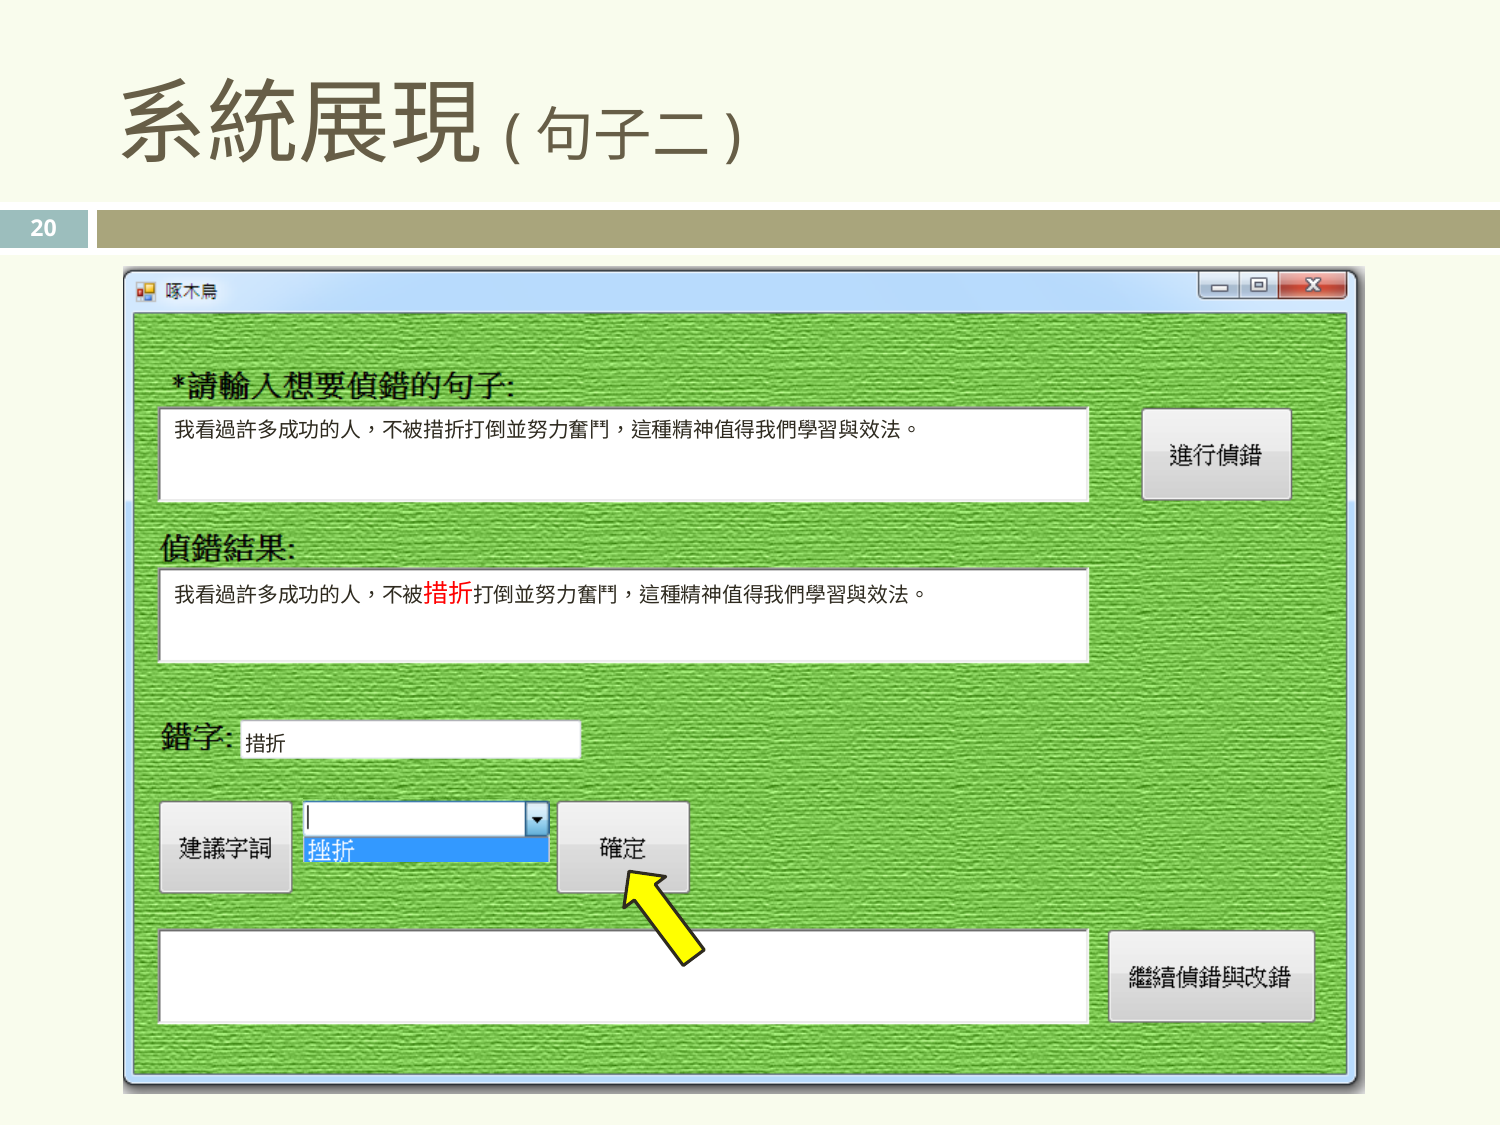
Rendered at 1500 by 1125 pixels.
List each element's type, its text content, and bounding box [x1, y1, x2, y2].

text_box 措折 [230, 722, 303, 764]
text_box 20 [0, 208, 88, 249]
picture [123, 266, 1365, 1095]
text_box 我看過許多成功的人，不被措折打倒並努力奮鬥，這種精神值得我們學習與效法。 [159, 408, 1093, 450]
text_box [623, 871, 705, 966]
text_box 我看過許多成功的人，不被措折打倒並努力奮鬥，這種精神值得我們學習與效法。 [159, 570, 1093, 639]
title 系統展現(句子二) [100, 37, 1438, 201]
